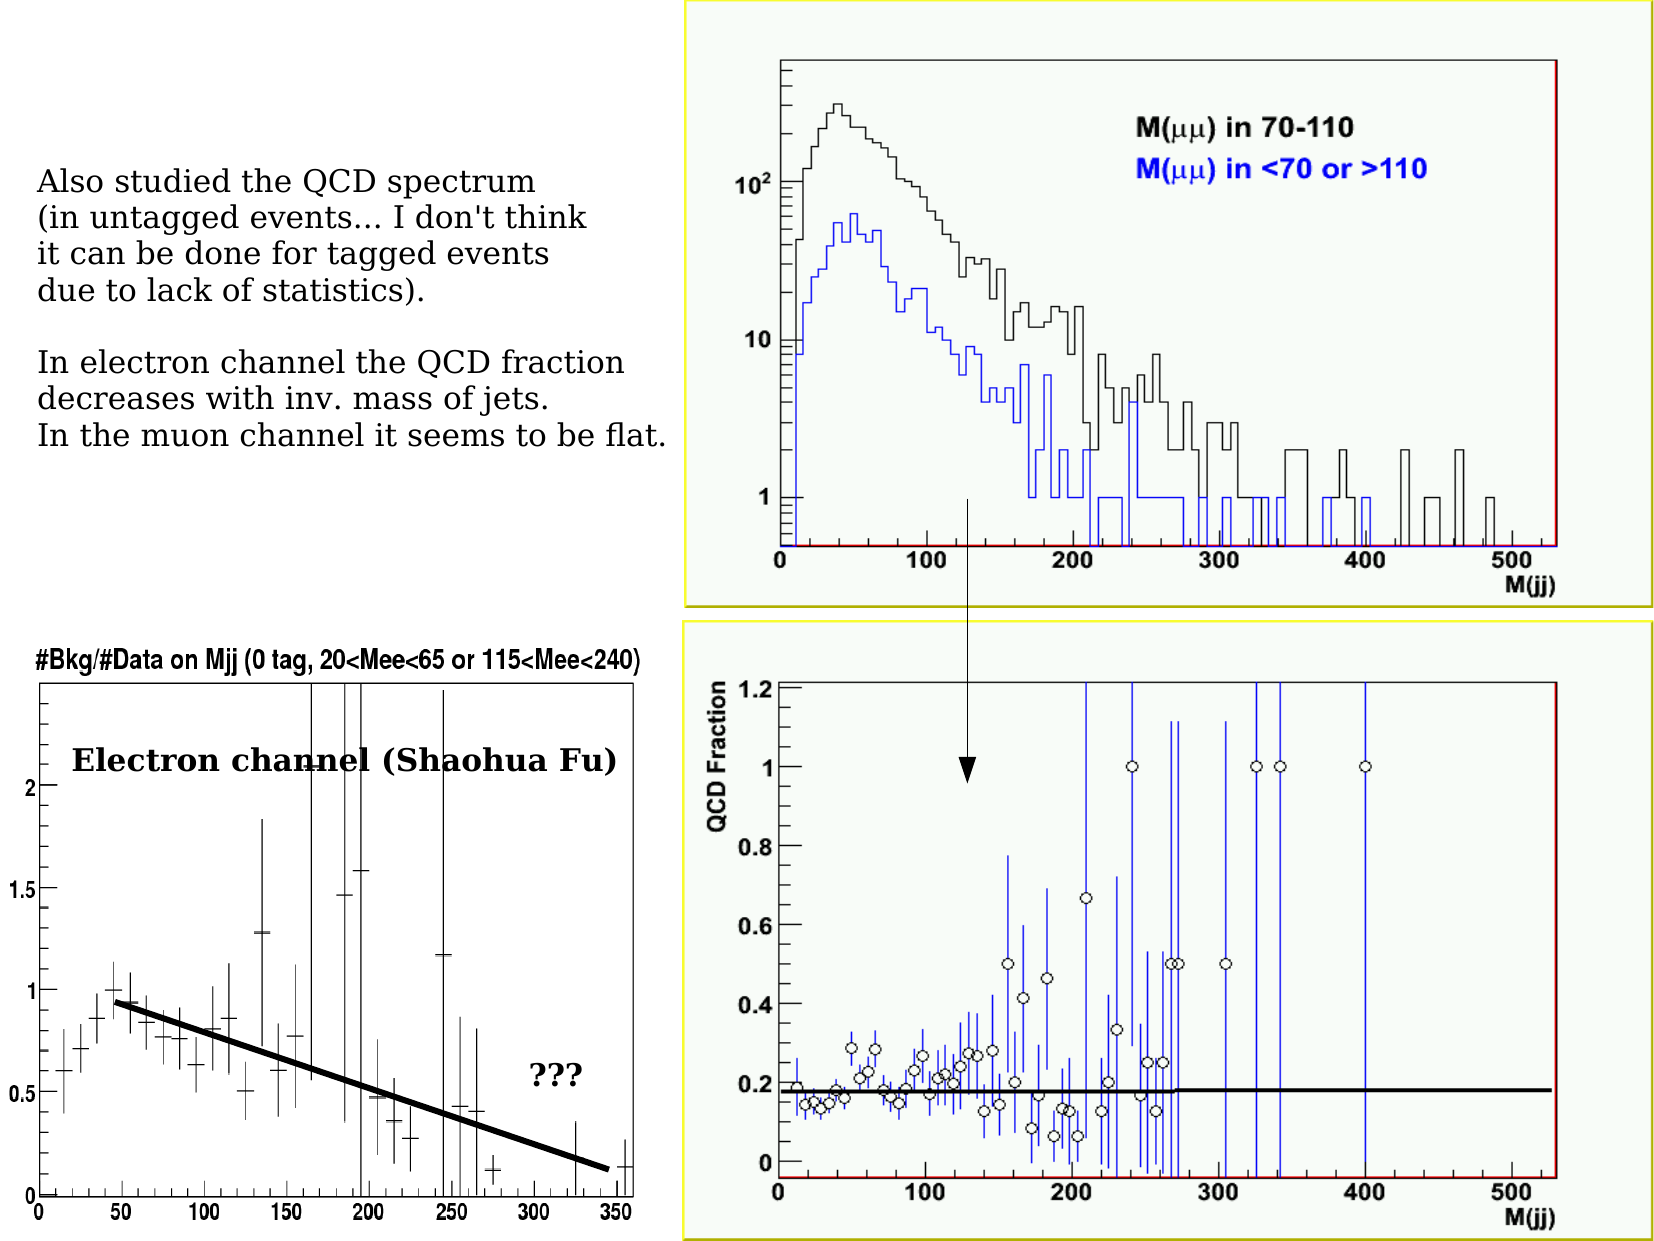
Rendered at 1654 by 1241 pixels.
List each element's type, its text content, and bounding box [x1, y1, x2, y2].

text_box Electron channel (Shaohua Fu) [71, 742, 620, 779]
picture [684, 0, 1654, 608]
text_box Also studied the QCD spectrum (in untagged events... I don't think it can be done for tagged events due to lack of statistics). In electron channel the QCD fraction decreases with inv. mass of jets. In the muon channel it seems to be flat. [37, 163, 670, 454]
picture [0, 624, 651, 1241]
picture [682, 620, 1654, 1241]
text_box ??? [528, 1057, 584, 1094]
